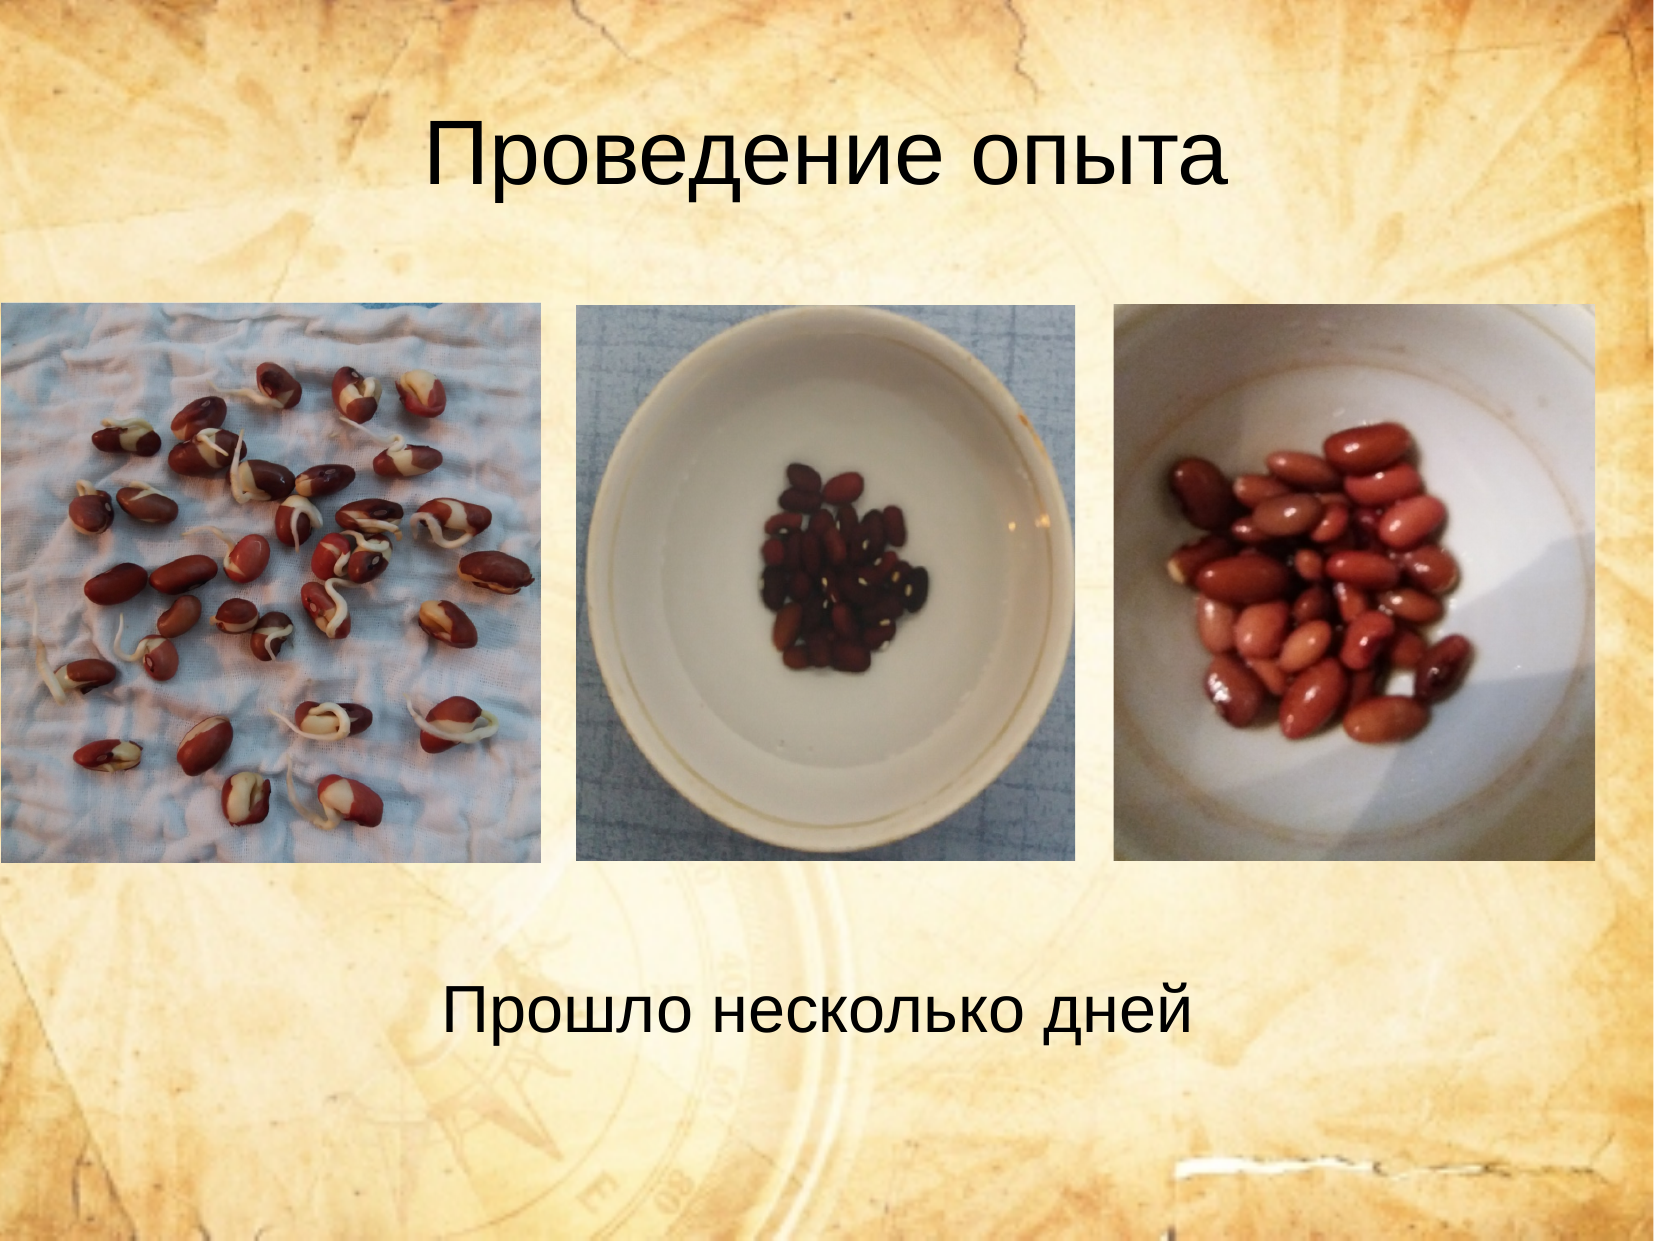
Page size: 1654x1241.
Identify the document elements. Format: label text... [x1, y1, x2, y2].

text_box Прошло несколько дней [426, 964, 1325, 1103]
title Проведение опыта [82, 49, 1571, 257]
picture [0, 0, 1654, 1241]
